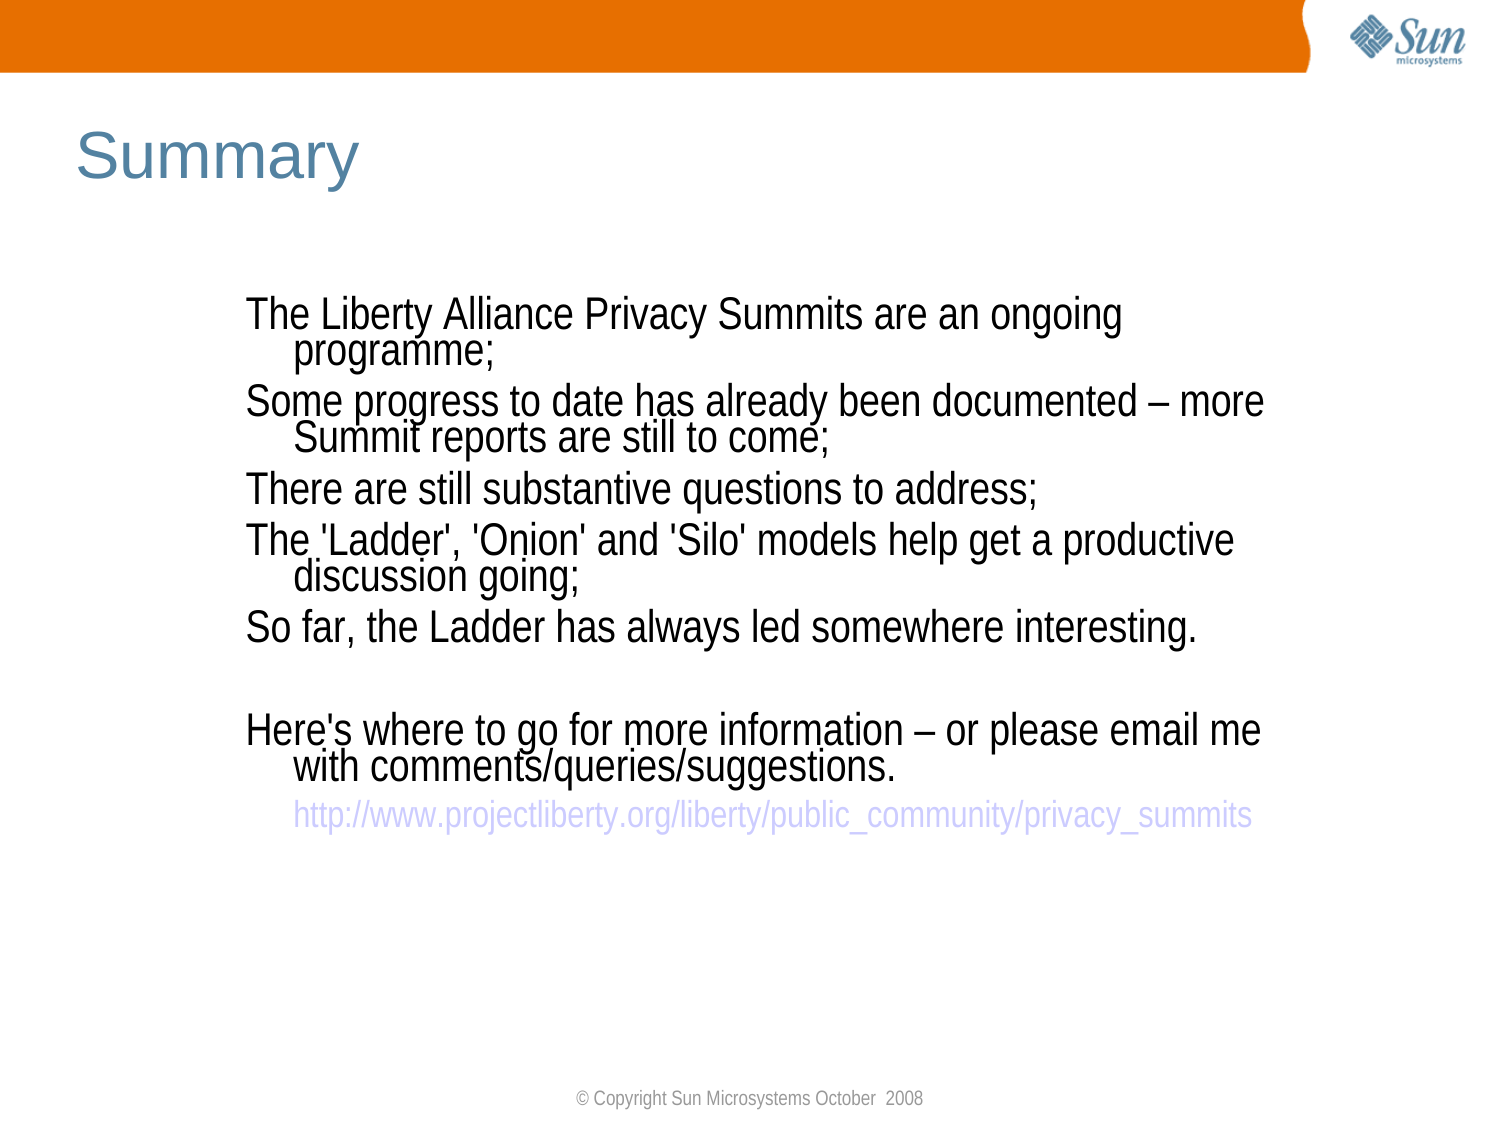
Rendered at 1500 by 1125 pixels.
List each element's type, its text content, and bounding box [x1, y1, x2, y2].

text_box The Liberty Alliance Privacy Summits are an ongoing programme; Some progress to date has already been documented – more Summit reports are still to come; There are still substantive questions to address; The 'Ladder', 'Onion' and 'Silo' models help get a productive discussion going; So far, the Ladder has always led somewhere interesting. Here's where to go for more information – or please email me with comments/queries/suggestions. http://www.projectliberty.org/liberty/public_community/privacy_summits [212, 292, 1309, 944]
picture [0, 0, 1500, 75]
title Summary [75, 122, 1437, 228]
